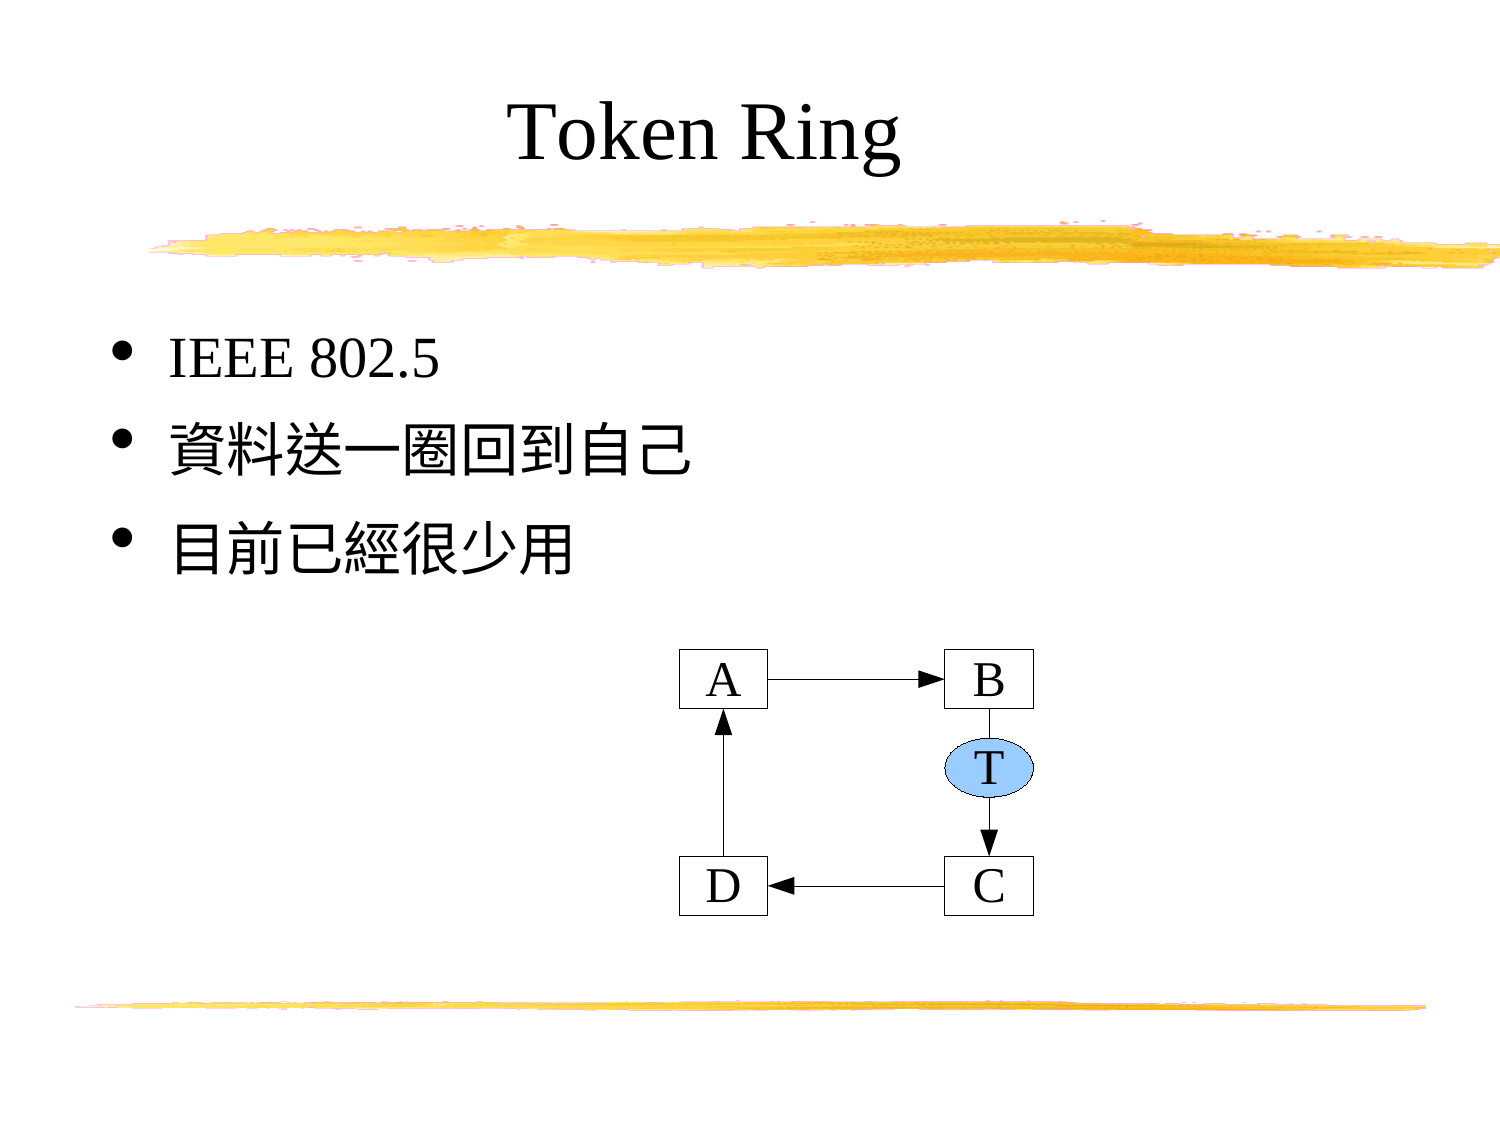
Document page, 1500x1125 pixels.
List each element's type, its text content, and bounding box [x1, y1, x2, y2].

text_box B [944, 649, 1034, 709]
text_box D [679, 856, 768, 916]
picture [75, 999, 1426, 1013]
list IEEE 802.5 資料送一圈回到自己 目前已經很少用 [112, 324, 1388, 986]
text_box T [944, 738, 1034, 798]
title Token Ring [66, 44, 1342, 218]
text_box C [944, 856, 1034, 916]
text_box A [679, 649, 768, 709]
picture [150, 215, 1500, 279]
